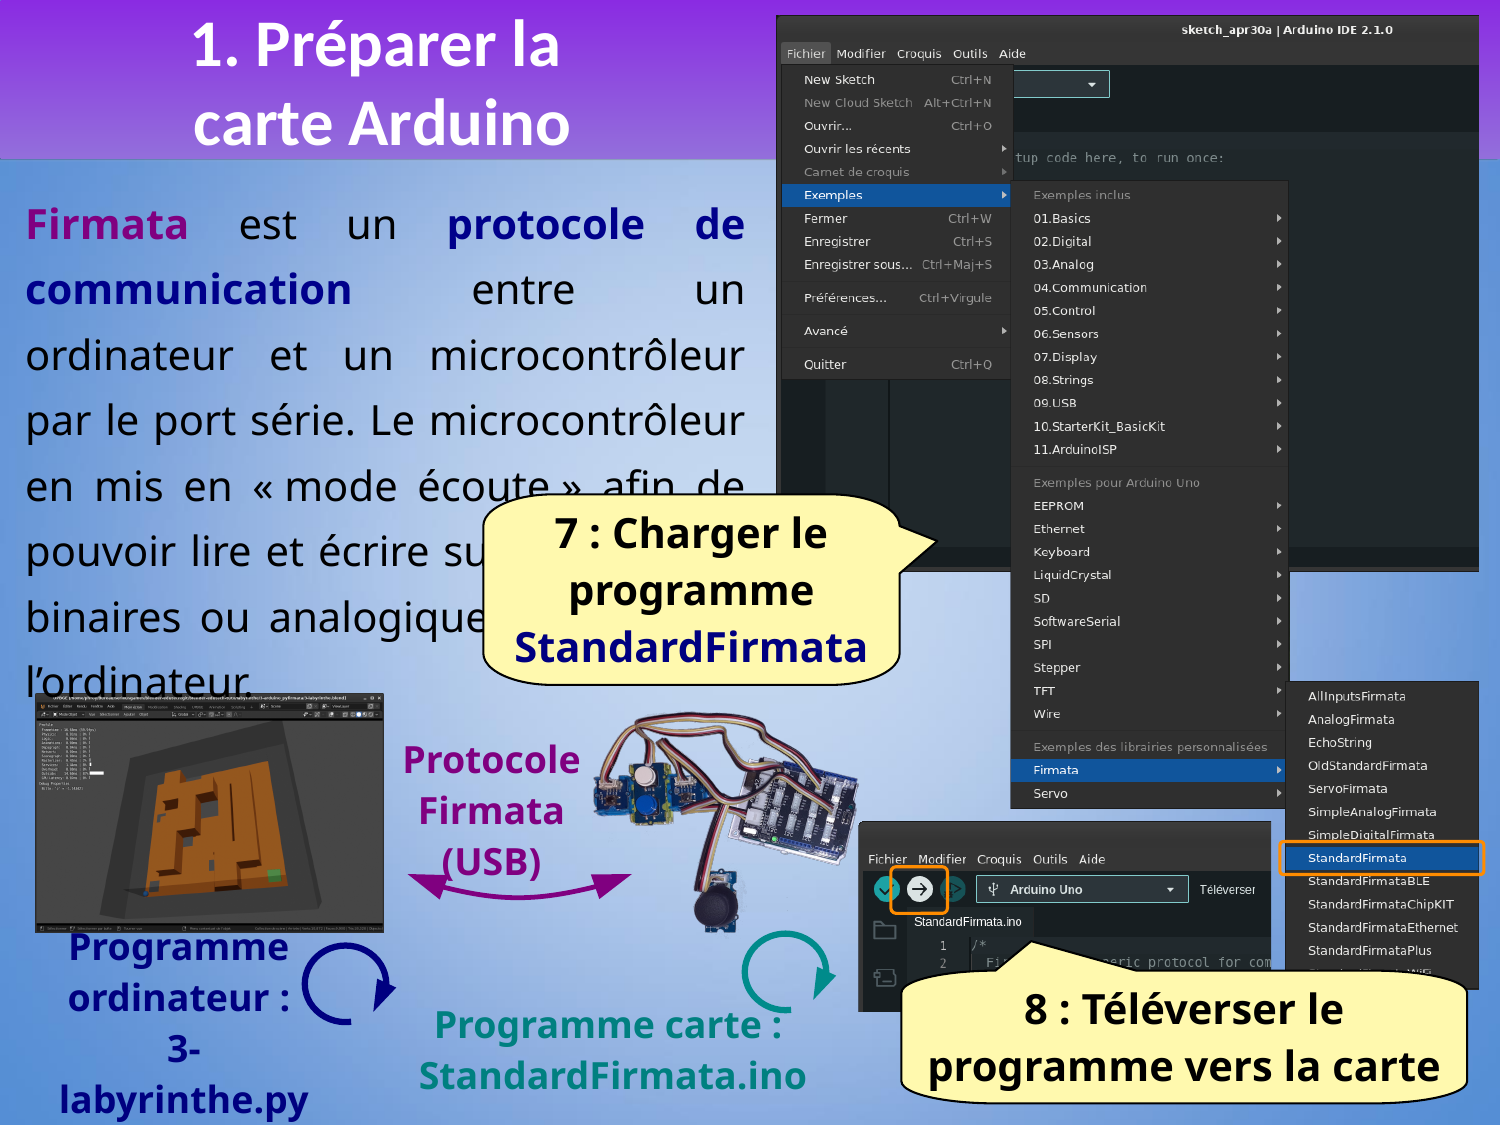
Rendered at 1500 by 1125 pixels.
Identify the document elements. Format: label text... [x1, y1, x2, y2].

text_box Firmata est un protocole de communication entre un ordinateur et un microcontrôleur par le port série. Le microcontrôleur en mis en « mode écoute » afin de pouvoir lire et écrire sur les broches binaires ou analogiques à partir de l’ordinateur. [10, 178, 761, 549]
text_box 1. Préparer la carte Arduino [0, 0, 1500, 159]
text_box 7 : Charger le programme StandardFirmata [483, 494, 938, 685]
text_box Programme ordinateur : 3-labyrinthe.py [31, 958, 336, 1086]
picture [0, 15, 1500, 1125]
text_box Programme carte : StandardFirmata.ino [399, 985, 828, 1113]
text_box Protocole Firmata (USB) [383, 746, 582, 875]
text_box 8 : Téléverser le programme vers la carte [901, 941, 1468, 1104]
